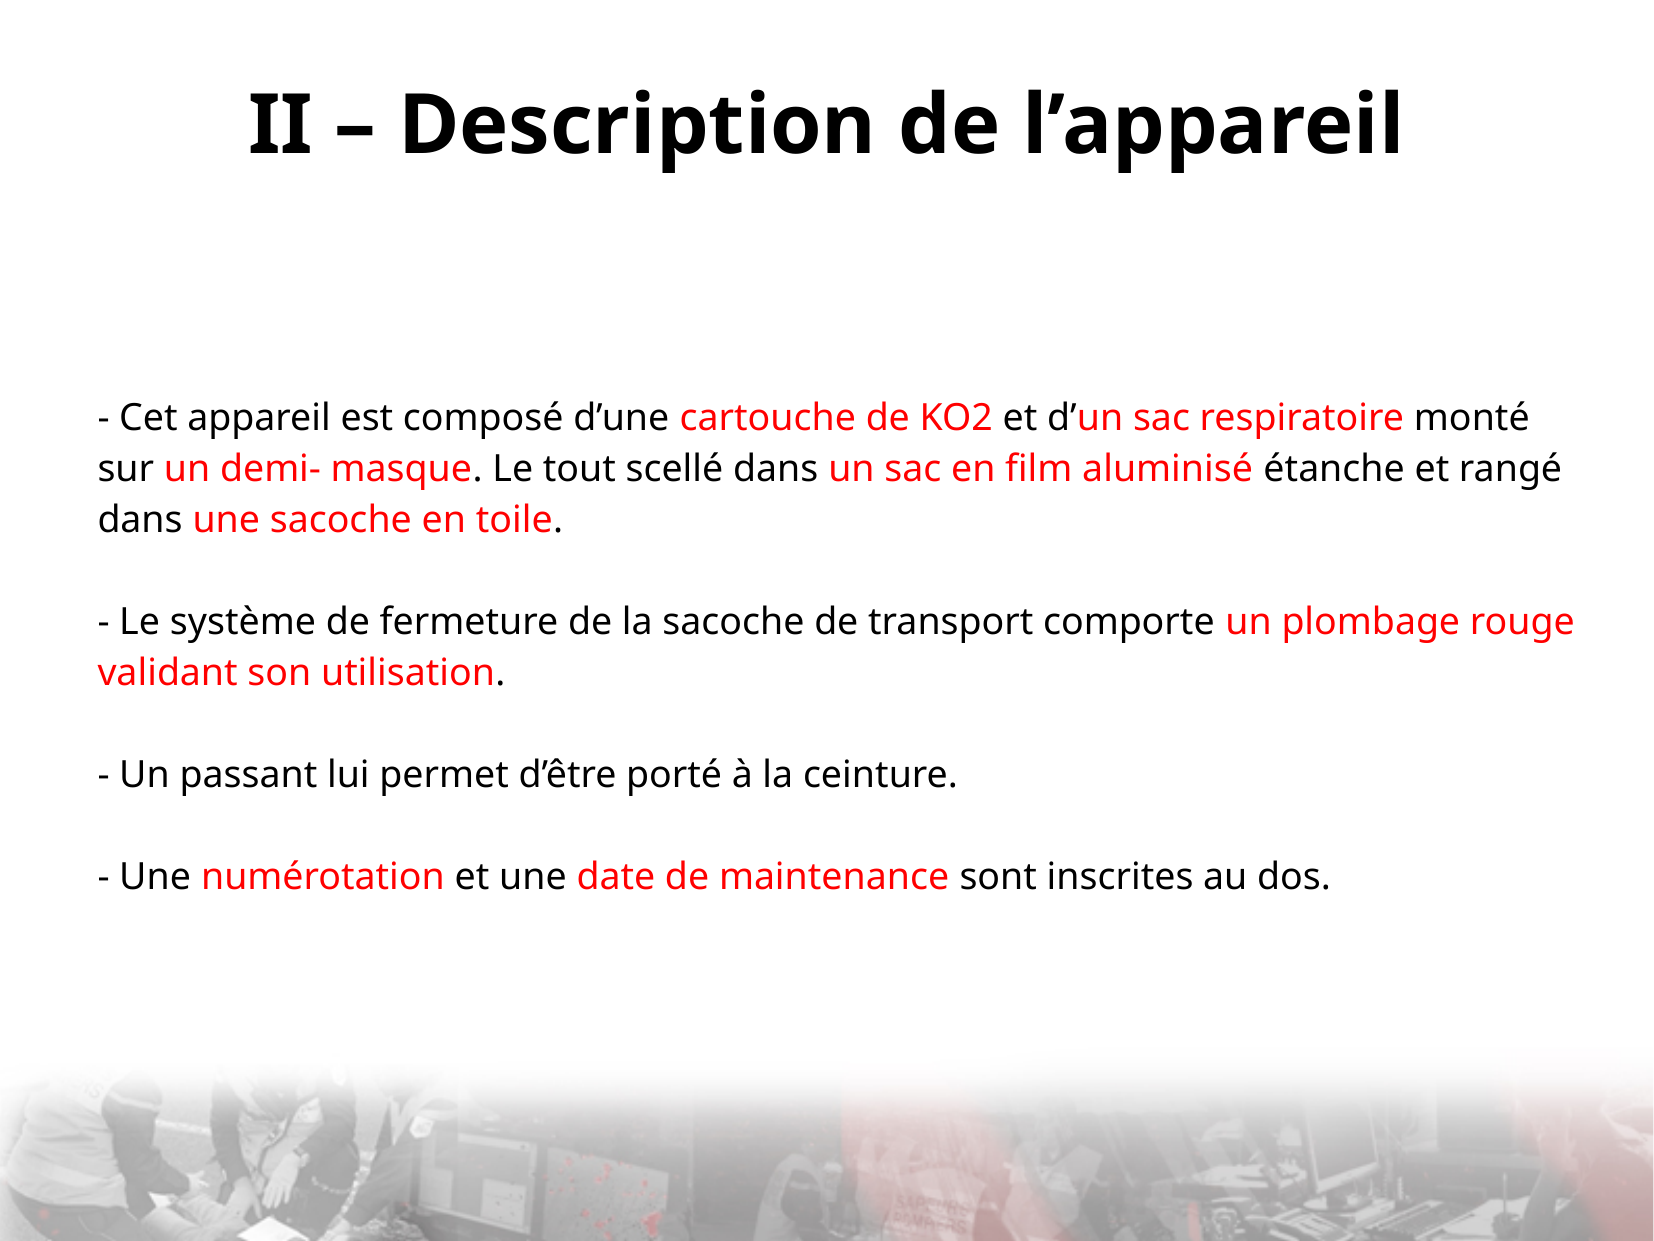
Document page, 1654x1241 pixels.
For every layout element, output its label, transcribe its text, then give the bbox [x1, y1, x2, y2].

title II – Description de l’appareil [82, 40, 1571, 201]
picture [0, 2, 1654, 1241]
text_box - Cet appareil est composé d’une cartouche de KO2 et d’un sac respiratoire monté sur un demi- masque. Le tout scellé dans un sac en film aluminisé étanche et rangé dans une sacoche en toile. - Le système de fermeture de la sacoche de transport comporte un plombage rouge validant son utilisation. - Un passant lui permet d’être porté à la ceinture. - Une numérotation et une date de maintenance sont inscrites au dos. [82, 383, 1607, 851]
